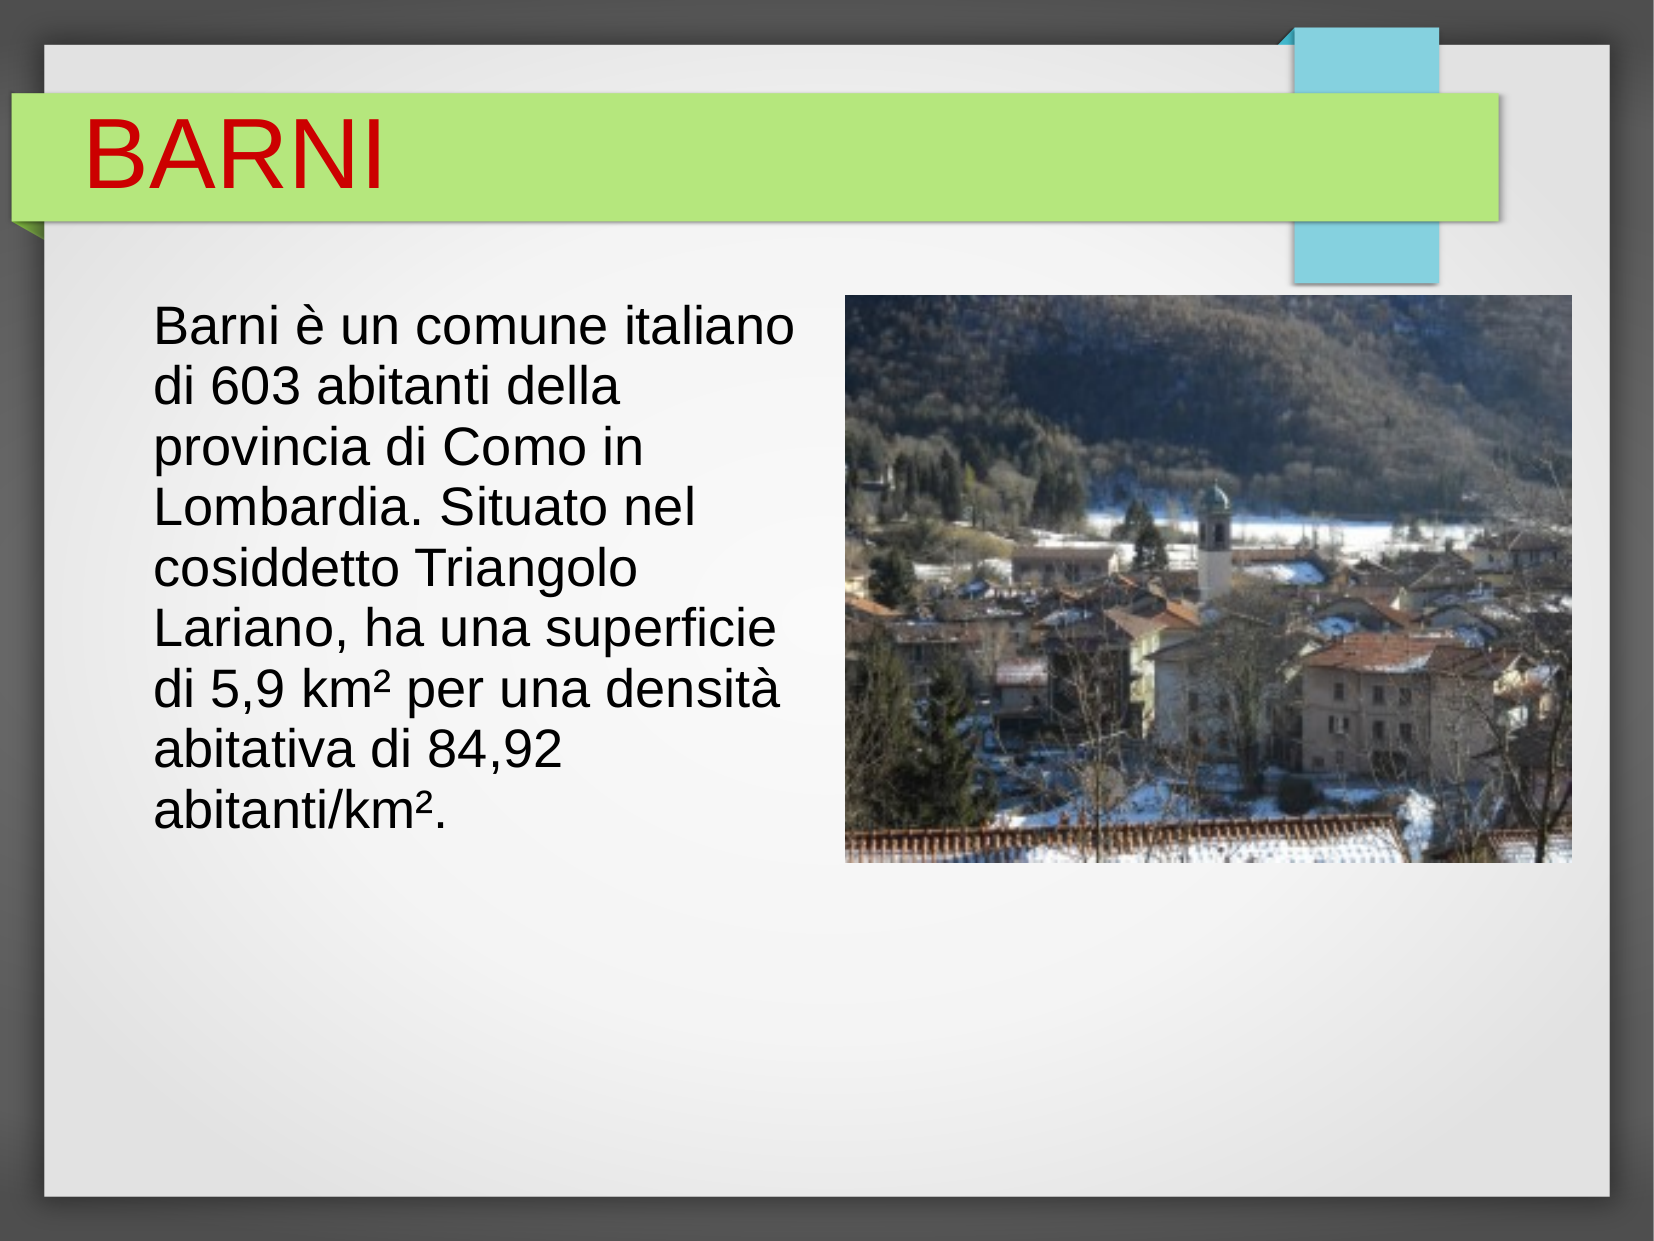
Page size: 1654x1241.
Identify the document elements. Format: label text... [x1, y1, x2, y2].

title BARNI [82, 94, 1264, 213]
picture [0, 0, 1654, 1241]
list Barni è un comune italiano di 603 abitanti della provincia di Como in Lombardia. Situato nel cosiddetto Triangolo Lariano, ha una superficie di 5,9 km² per una densità abitativa di 84,92 abitanti/km². [82, 295, 809, 1015]
